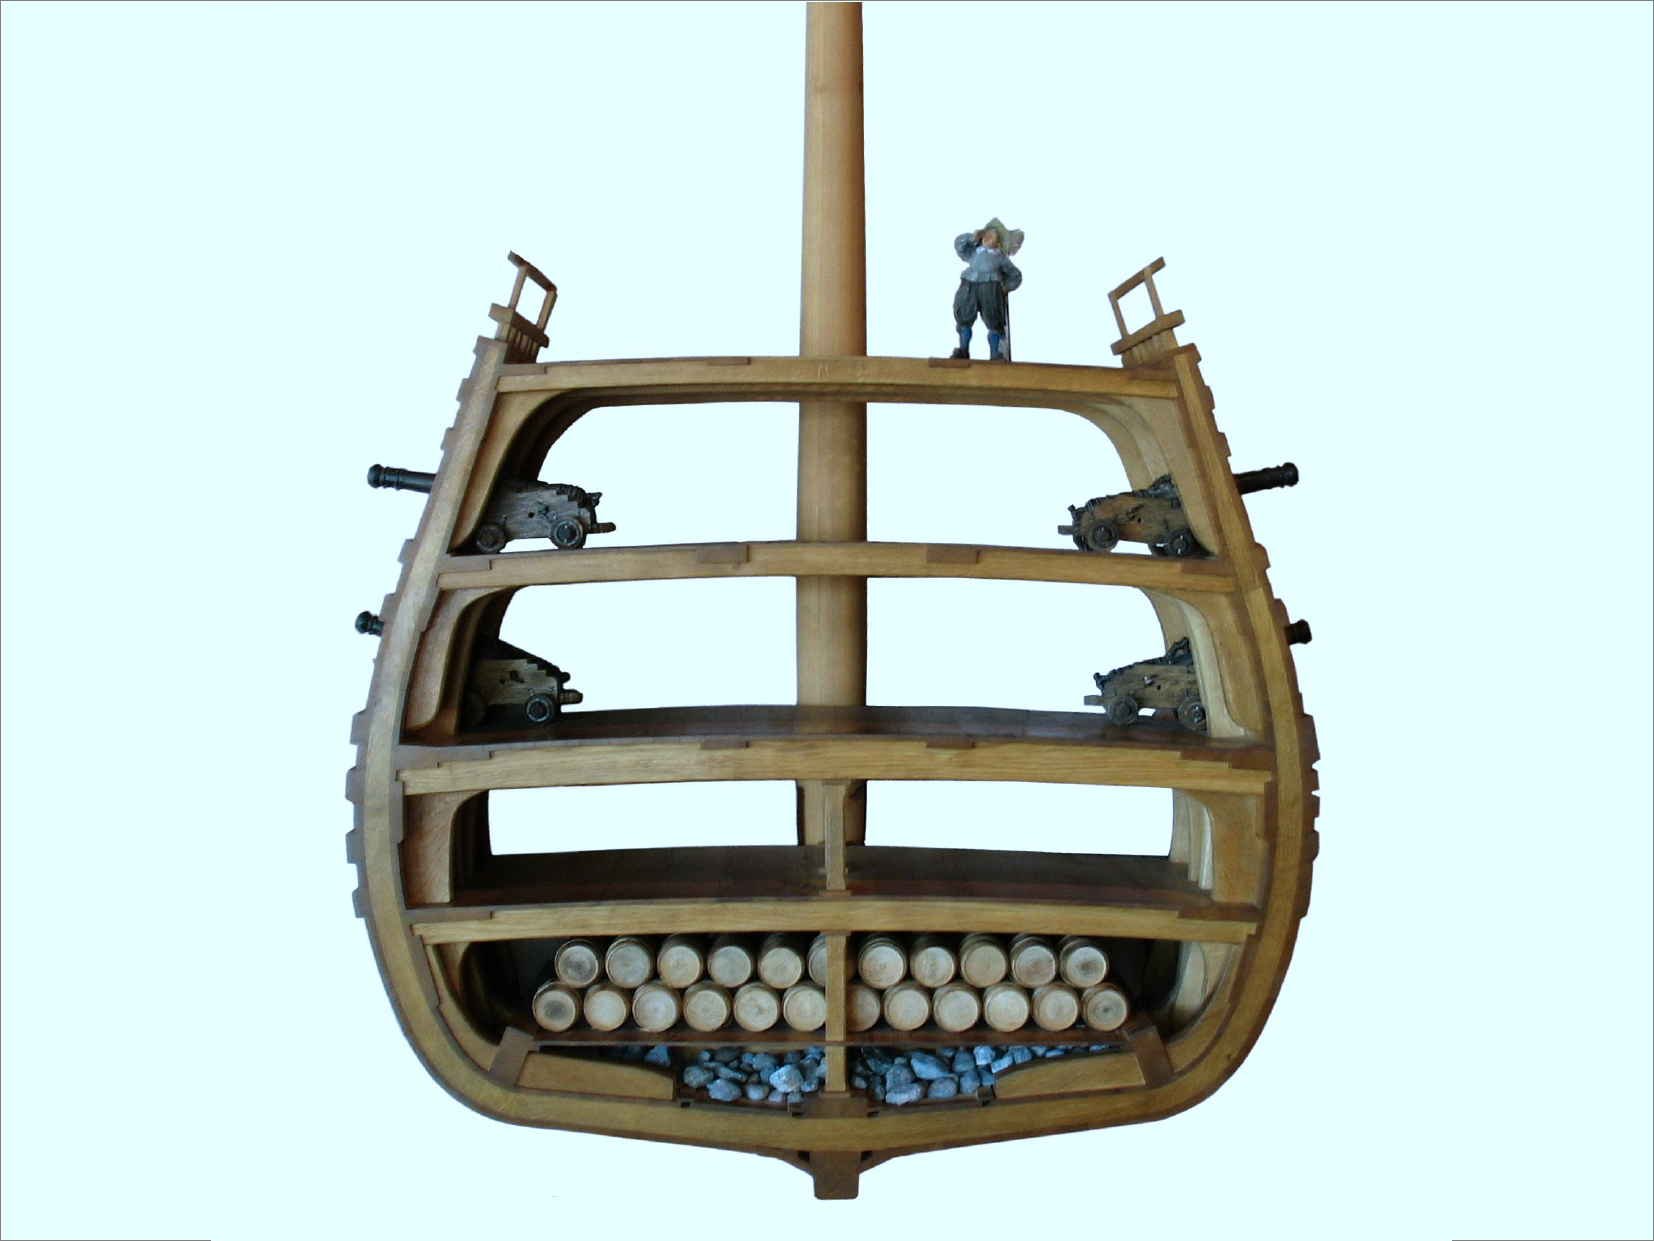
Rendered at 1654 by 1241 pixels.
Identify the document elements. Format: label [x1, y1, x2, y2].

picture [211, 2, 1452, 1241]
text_box [0, 0, 1654, 1241]
